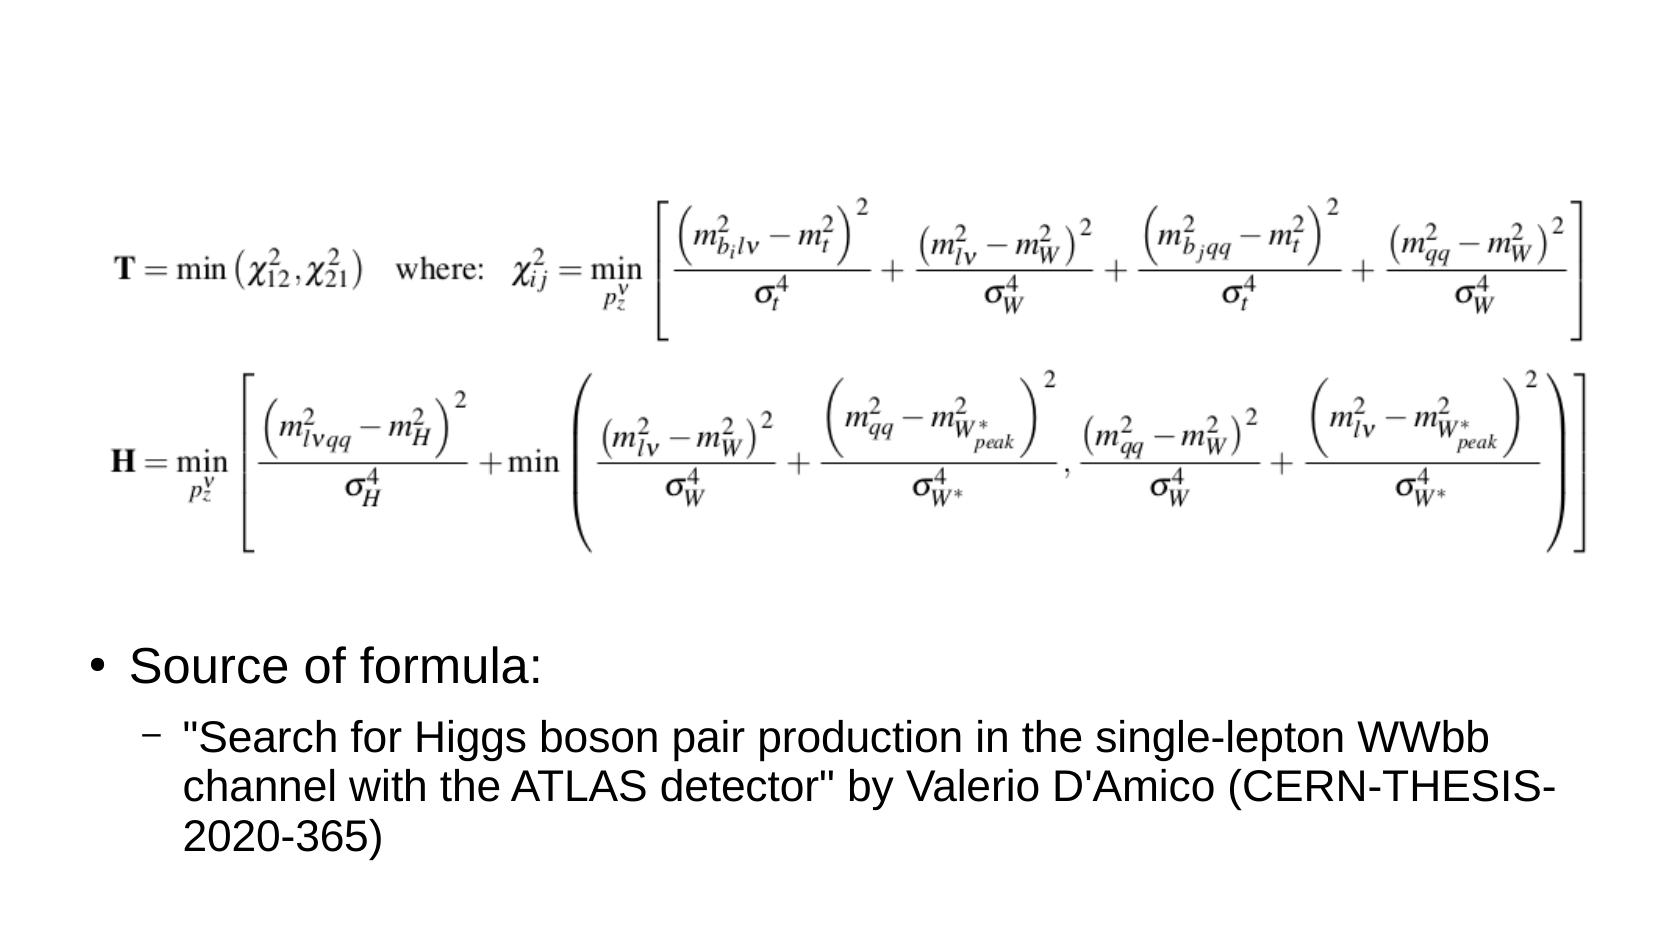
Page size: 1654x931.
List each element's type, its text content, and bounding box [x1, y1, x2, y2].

picture [56, 179, 1613, 563]
list Source of formula: "Search for Higgs boson pair production in the single-lepton WWbb channel with the ATLAS detector" by Valerio D'Amico (CERN-THESIS-2020-365) [75, 637, 1564, 863]
